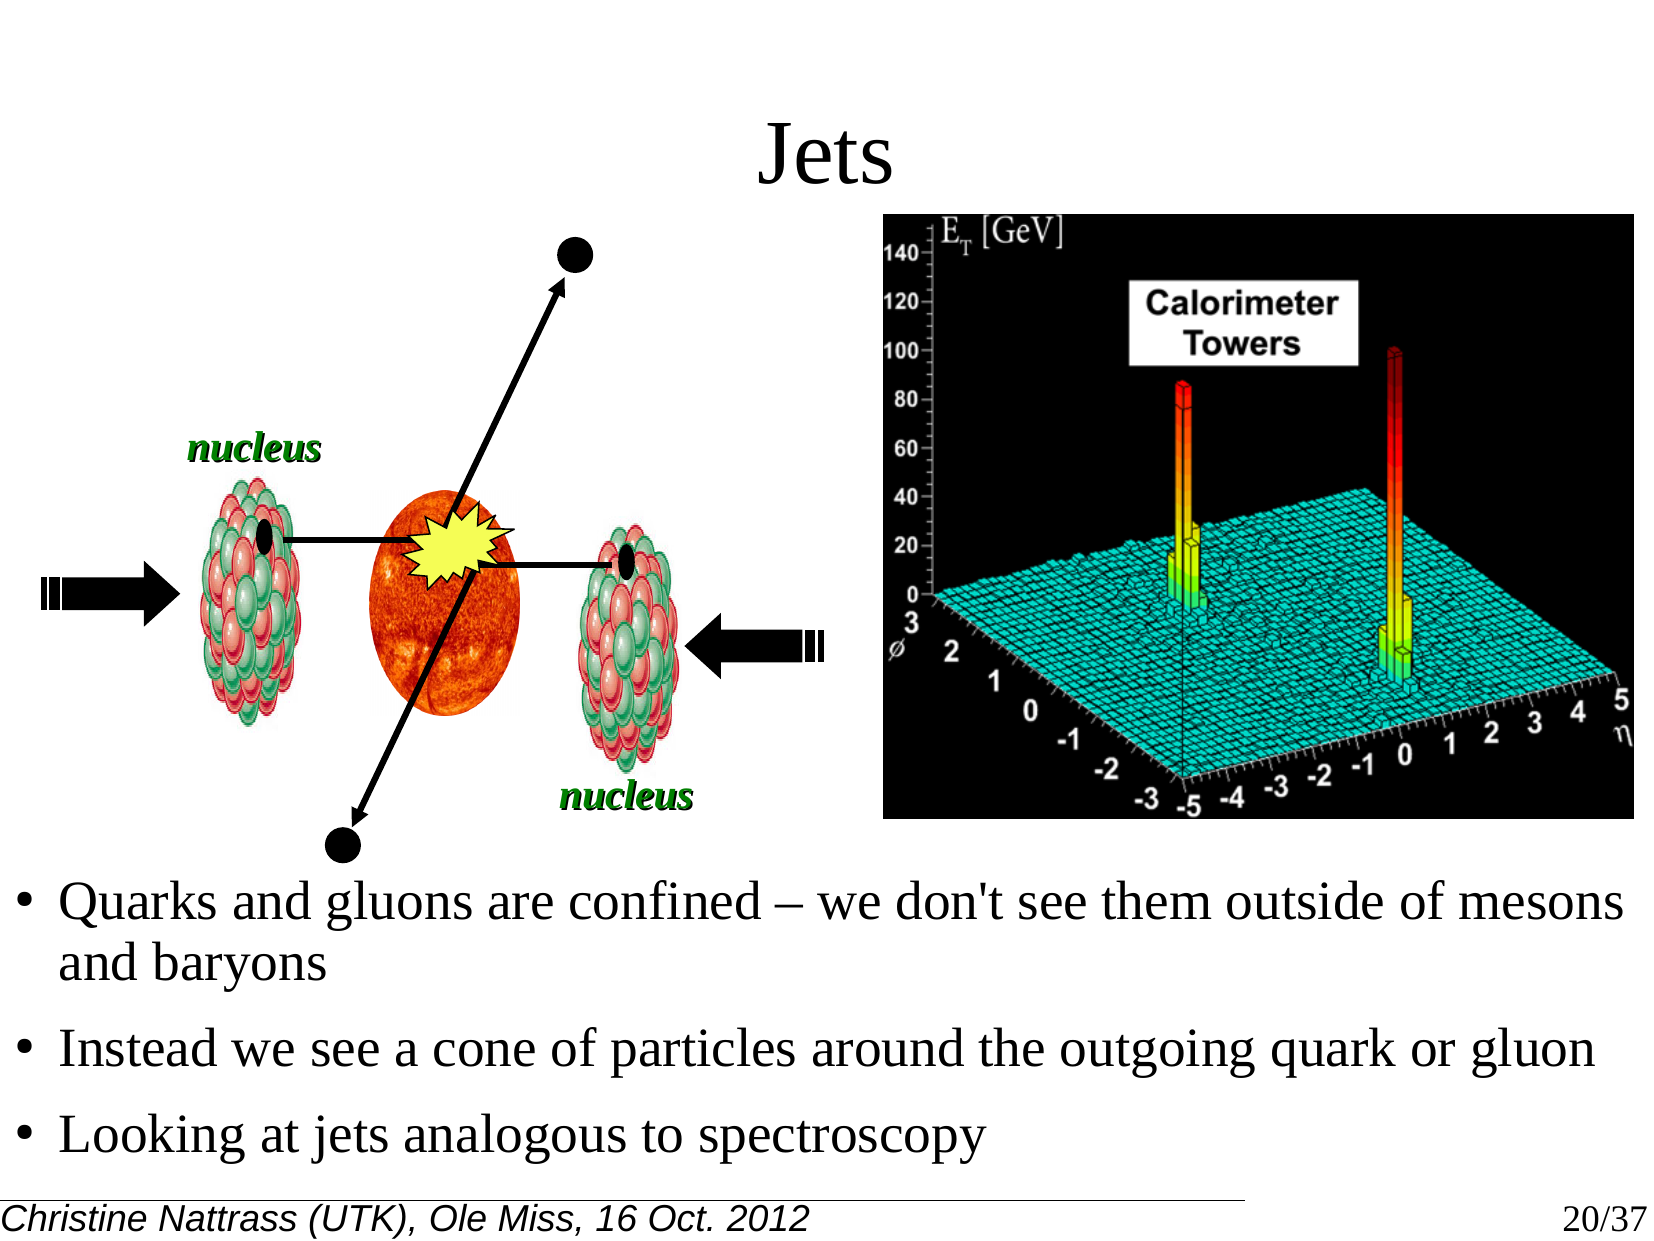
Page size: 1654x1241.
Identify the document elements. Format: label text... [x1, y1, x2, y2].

picture [457, 490, 520, 562]
text_box [618, 544, 635, 580]
text_box [685, 614, 802, 678]
picture [369, 490, 459, 537]
text_box [557, 237, 593, 273]
text_box [401, 502, 515, 590]
title Jets [82, 49, 1571, 257]
text_box [63, 562, 180, 625]
text_box [806, 630, 815, 662]
text_box [256, 519, 272, 555]
text_box [819, 630, 823, 662]
text_box nucleus [171, 415, 337, 478]
text_box [50, 578, 59, 609]
picture [369, 543, 470, 716]
picture [409, 568, 520, 716]
picture [198, 478, 304, 733]
picture [576, 509, 682, 763]
text_box [325, 827, 361, 863]
list Quarks and gluons are confined – we don't see them outside of mesons and baryons Instead we see a cone of particles around the outgoing quark or gluon Looking at jets analogous to spectroscopy [0, 870, 1651, 1208]
text_box nucleus [544, 763, 709, 826]
text_box [42, 578, 46, 609]
picture [883, 214, 1634, 820]
